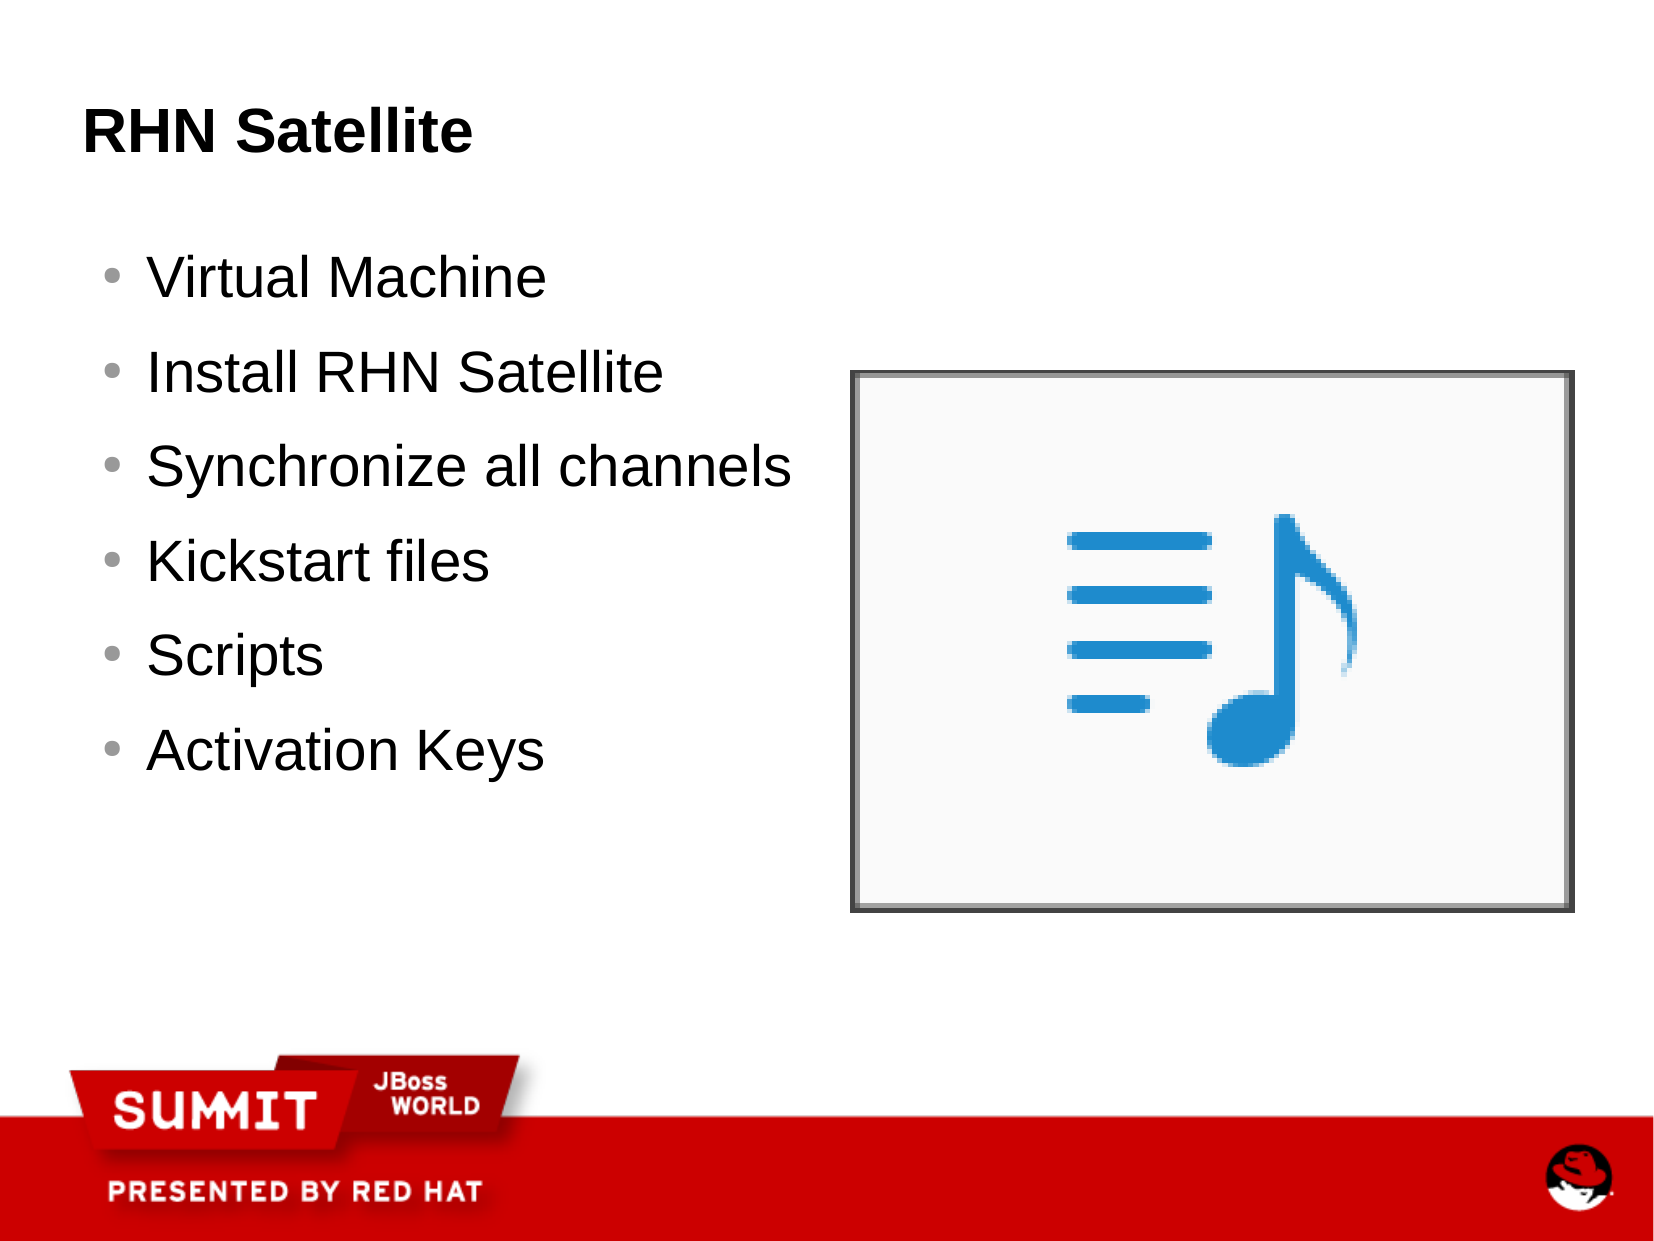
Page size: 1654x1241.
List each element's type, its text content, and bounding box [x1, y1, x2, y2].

text_box [849, 369, 1576, 914]
title RHN Satellite [82, 37, 1571, 226]
list Virtual Machine Install RHN Satellite Synchronize all channels Kickstart files Scripts Activation Keys [86, 244, 814, 1039]
picture [0, 1043, 1654, 1241]
